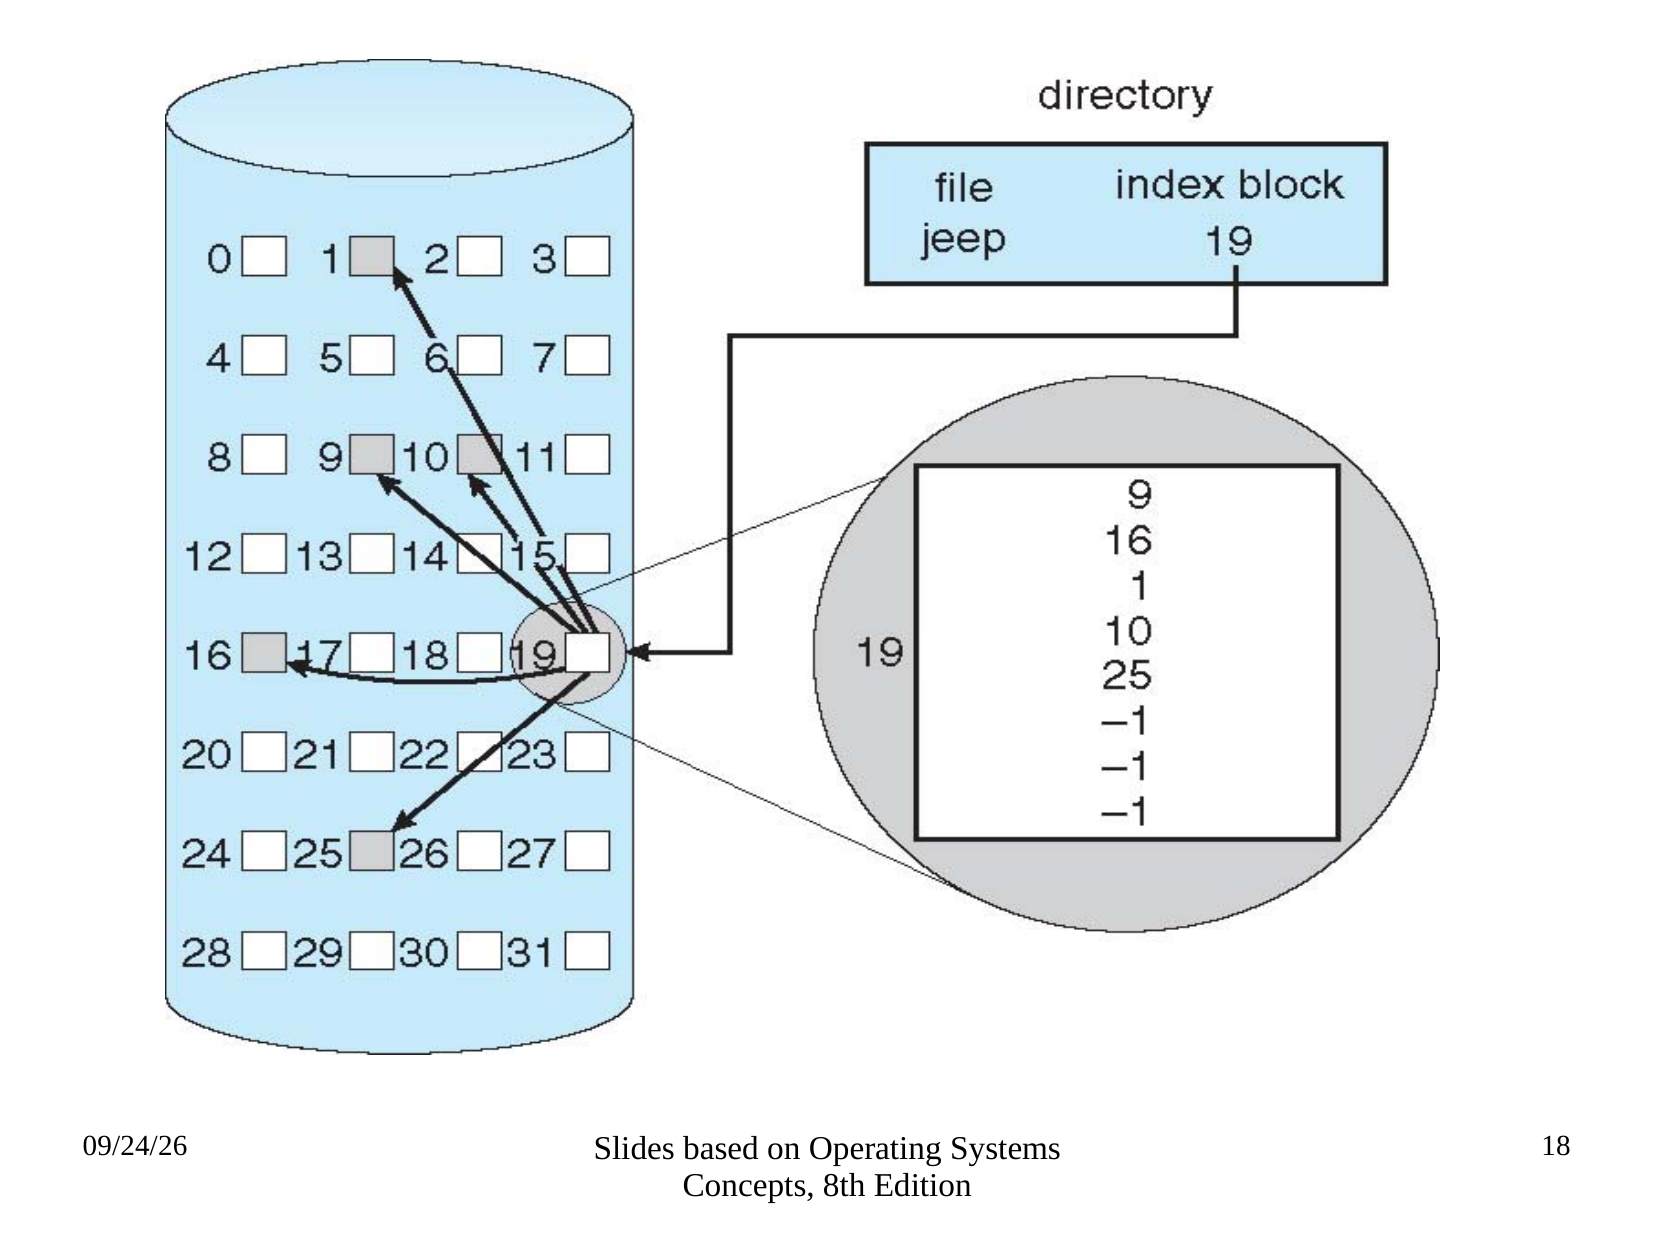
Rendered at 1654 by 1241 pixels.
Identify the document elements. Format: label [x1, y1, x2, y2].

picture [165, 59, 1441, 1055]
